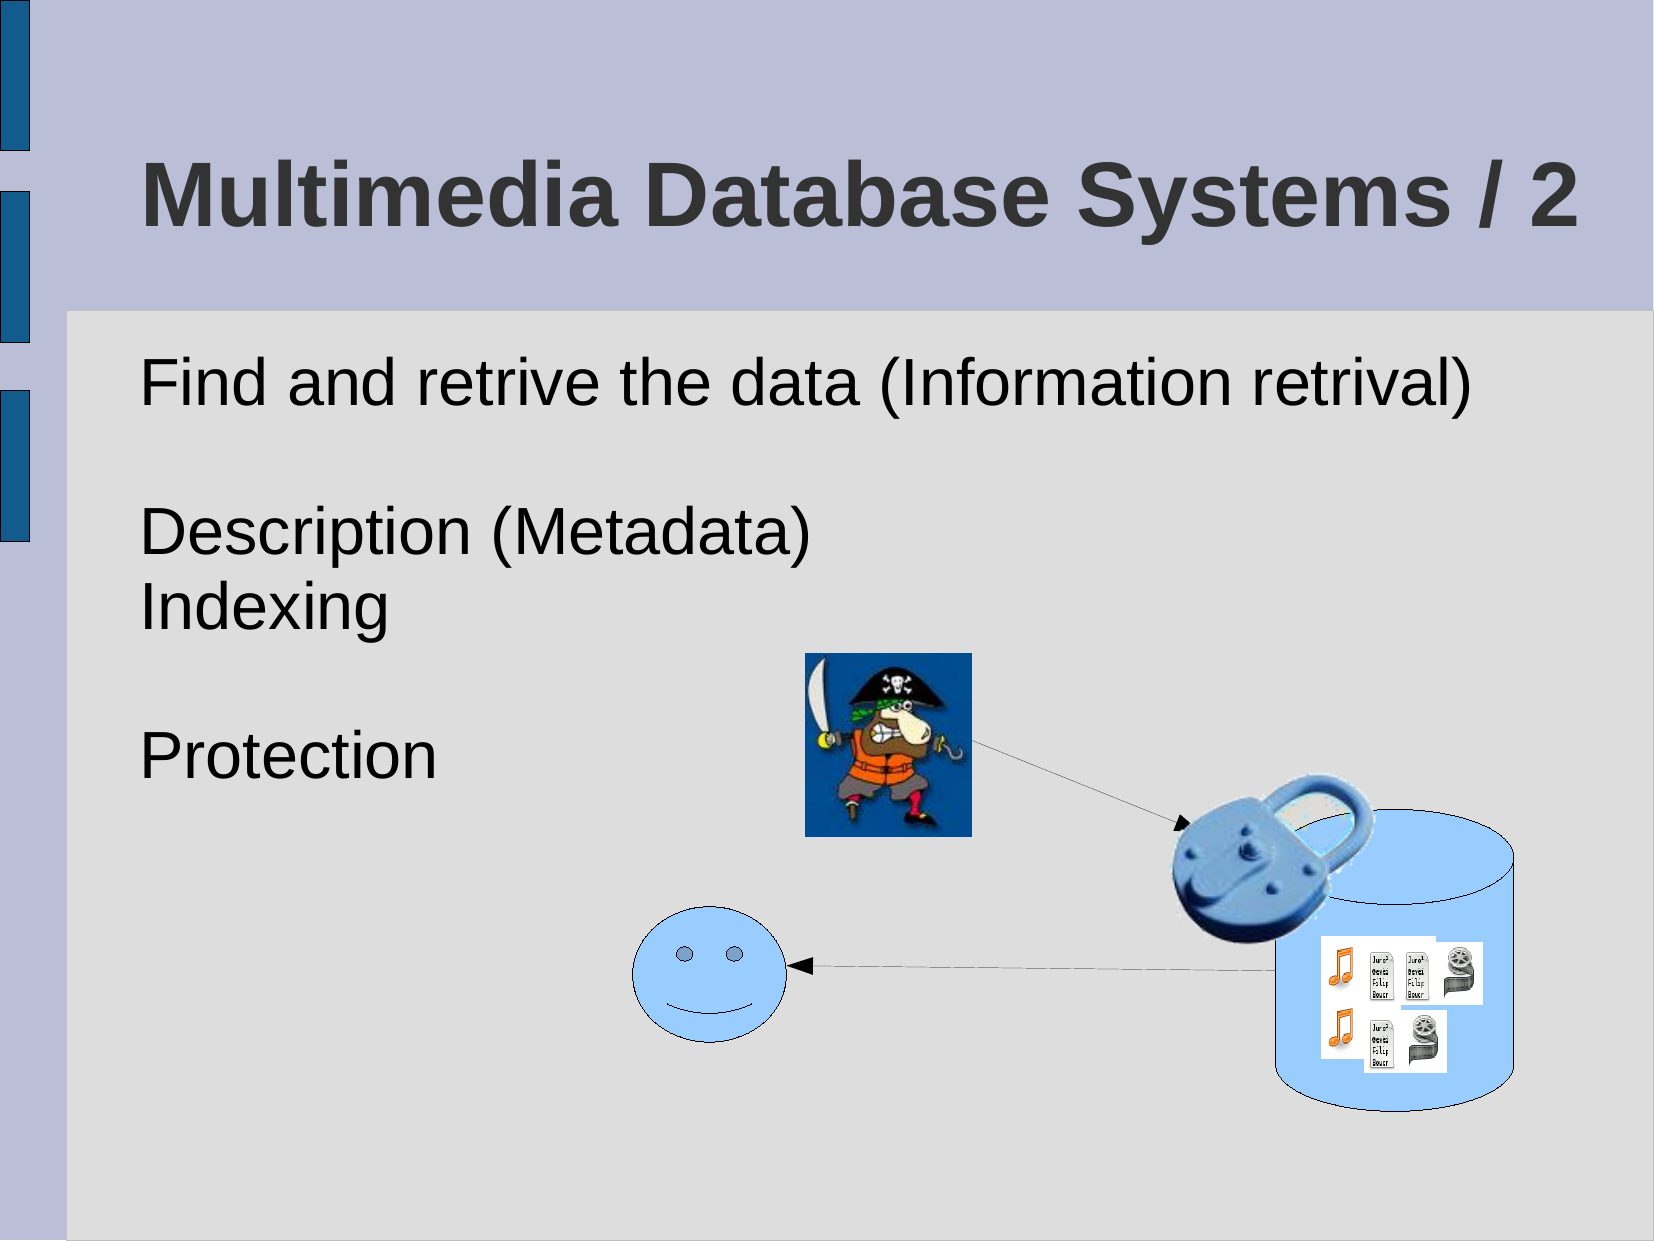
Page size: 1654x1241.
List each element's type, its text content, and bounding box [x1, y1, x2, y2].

text_box [1275, 809, 1514, 1112]
picture [1152, 734, 1483, 1073]
text_box [632, 906, 787, 1043]
title Multimedia Database Systems / 2 [121, 98, 1601, 291]
list Find and retrive the data (Information retrival) Description (Metadata) Indexing Protection [121, 344, 1534, 1112]
picture [805, 653, 972, 837]
